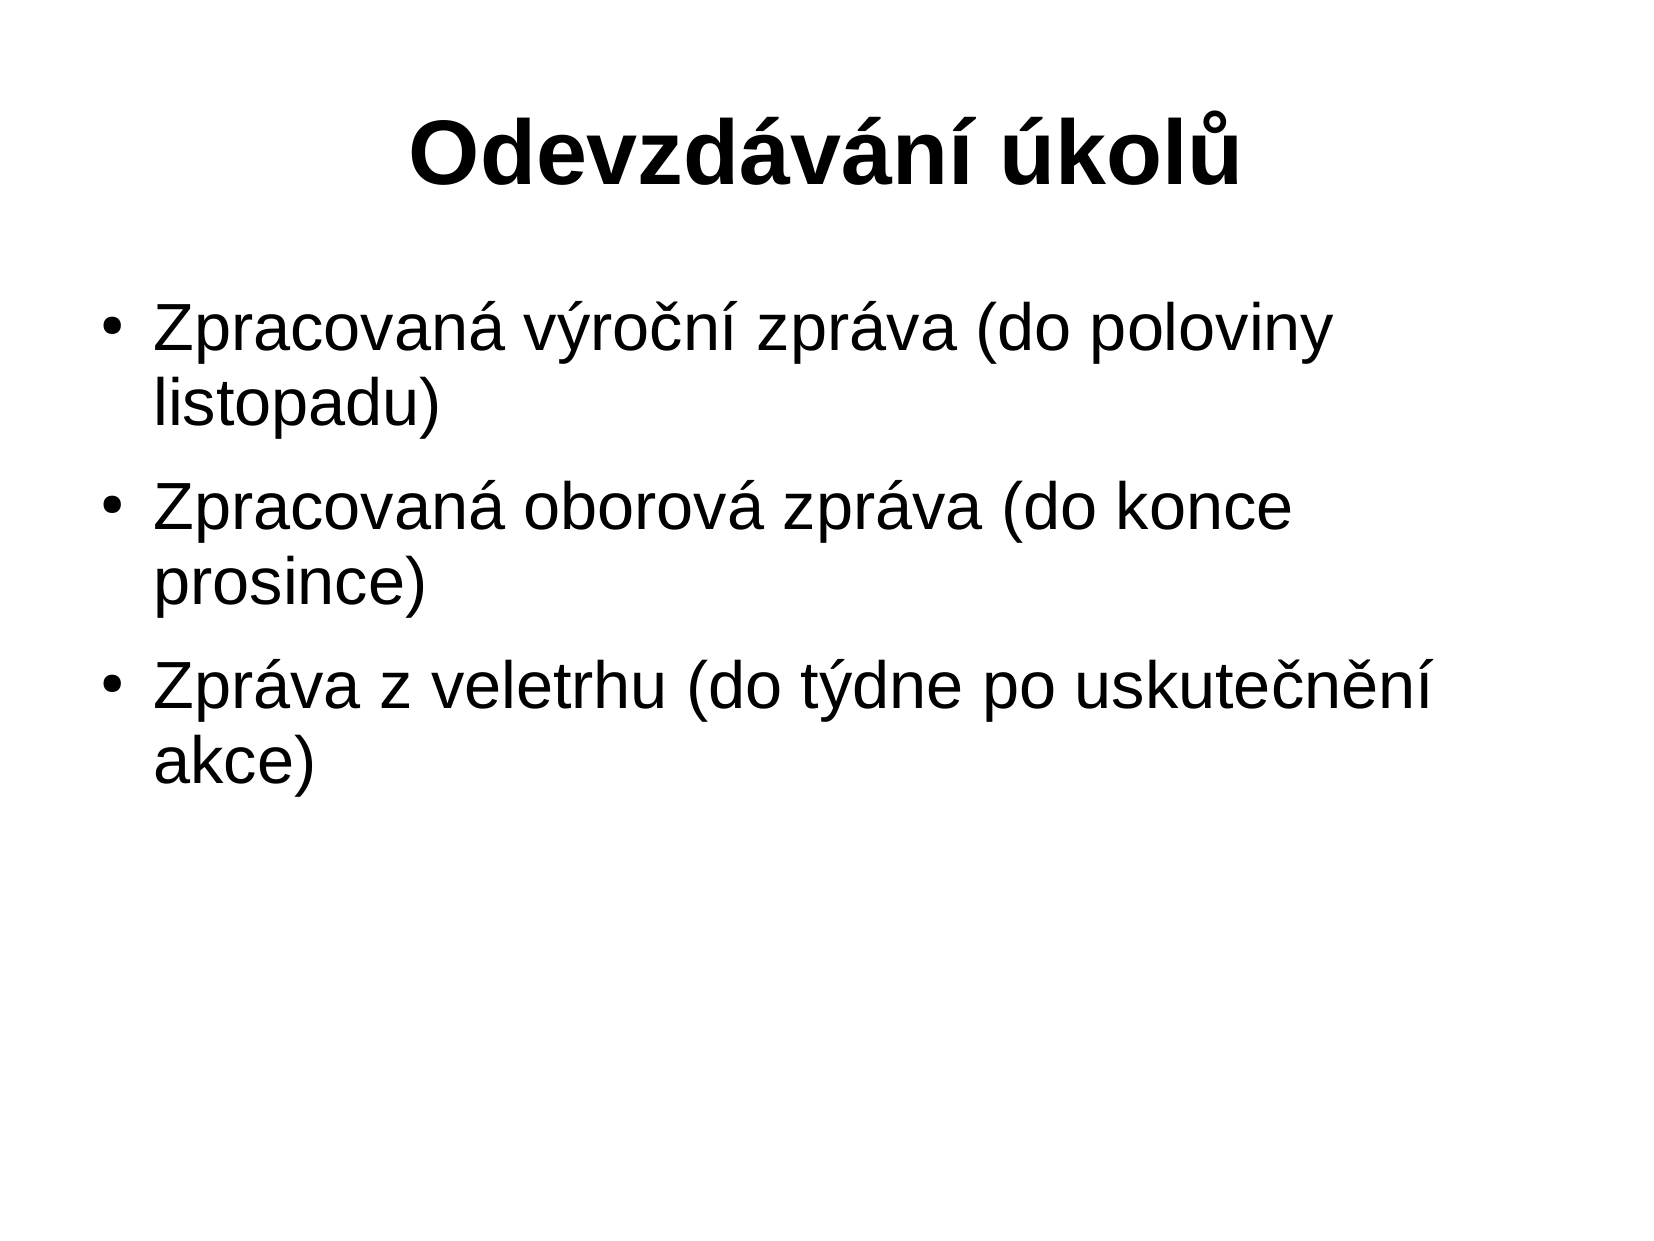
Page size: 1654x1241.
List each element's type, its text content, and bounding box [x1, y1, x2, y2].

list Zpracovaná výroční zpráva (do poloviny listopadu) Zpracovaná oborová zpráva (do konce prosince) Zpráva z veletrhu (do týdne po uskutečnění akce) [82, 290, 1571, 1109]
title Odevzdávání úkolů [82, 49, 1571, 257]
